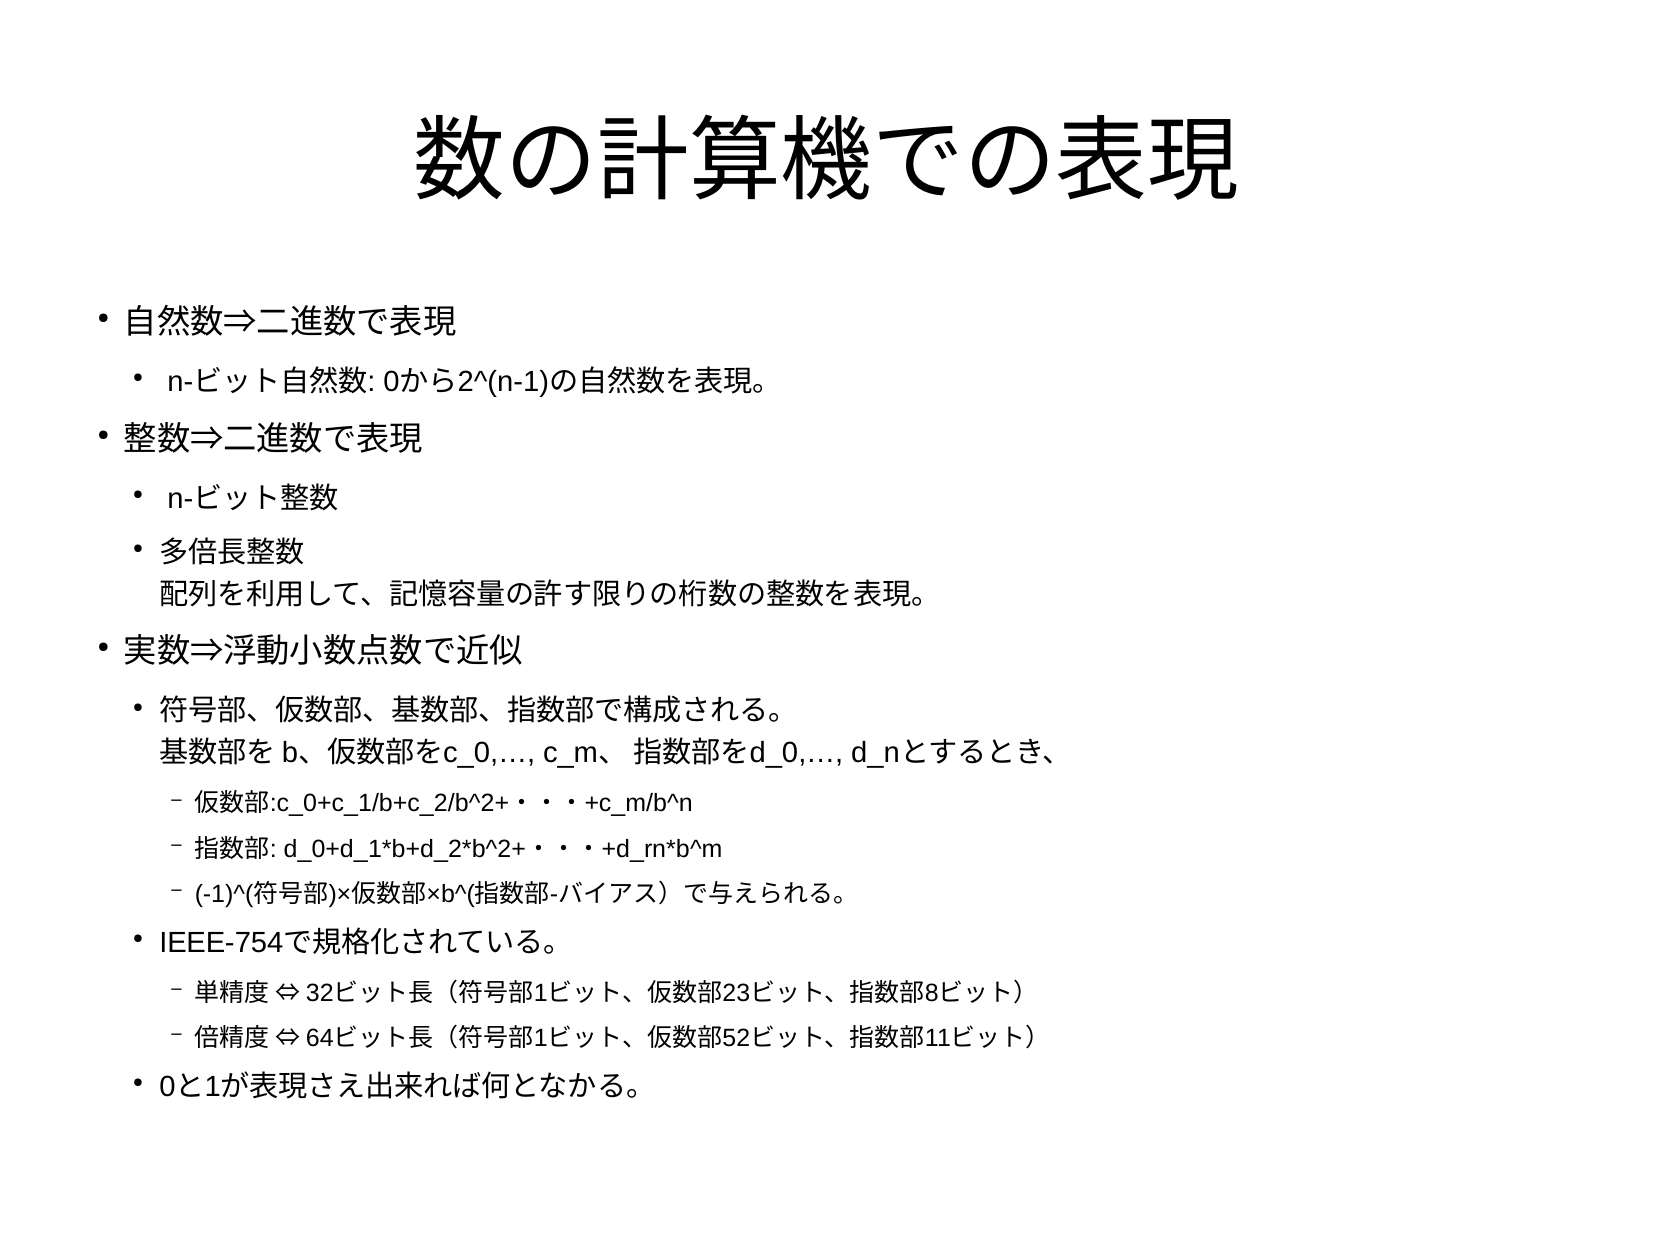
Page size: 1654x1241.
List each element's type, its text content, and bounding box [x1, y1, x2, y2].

title 数の計算機での表現 [82, 49, 1571, 257]
list 自然数⇒二進数で表現 n-ビット自然数: 0から2^(n-1)の自然数を表現。 整数⇒二進数で表現 n-ビット整数 多倍長整数 配列を利用して、記憶容量の許す限りの桁数の整数を表現。 実数⇒浮動小数点数で近似 符号部、仮数部、基数部、指数部で構成される。 基数部を b、仮数部をc_0,…, c_m、 指数部をd_0,…, d_nとするとき、 仮数部:c_0+c_1/b+c_2/b^2+・・・+c_m/b^n 指数部: d_0+d_1*b+d_2*b^2+・・・+d_rn*b^m (-1)^(符号部)×仮数部×b^(指数部-バイアス）で与えられる。 IEEE-754で規格化されている。 単精度 ⇔ 32ビット長（符号部1ビット、仮数部23ビット、指数部8ビット） 倍精度 ⇔ 64ビット長（符号部1ビット、仮数部52ビット、指数部11ビット） 0と1が表現さえ出来れば何となかる。 [88, 295, 1577, 1114]
